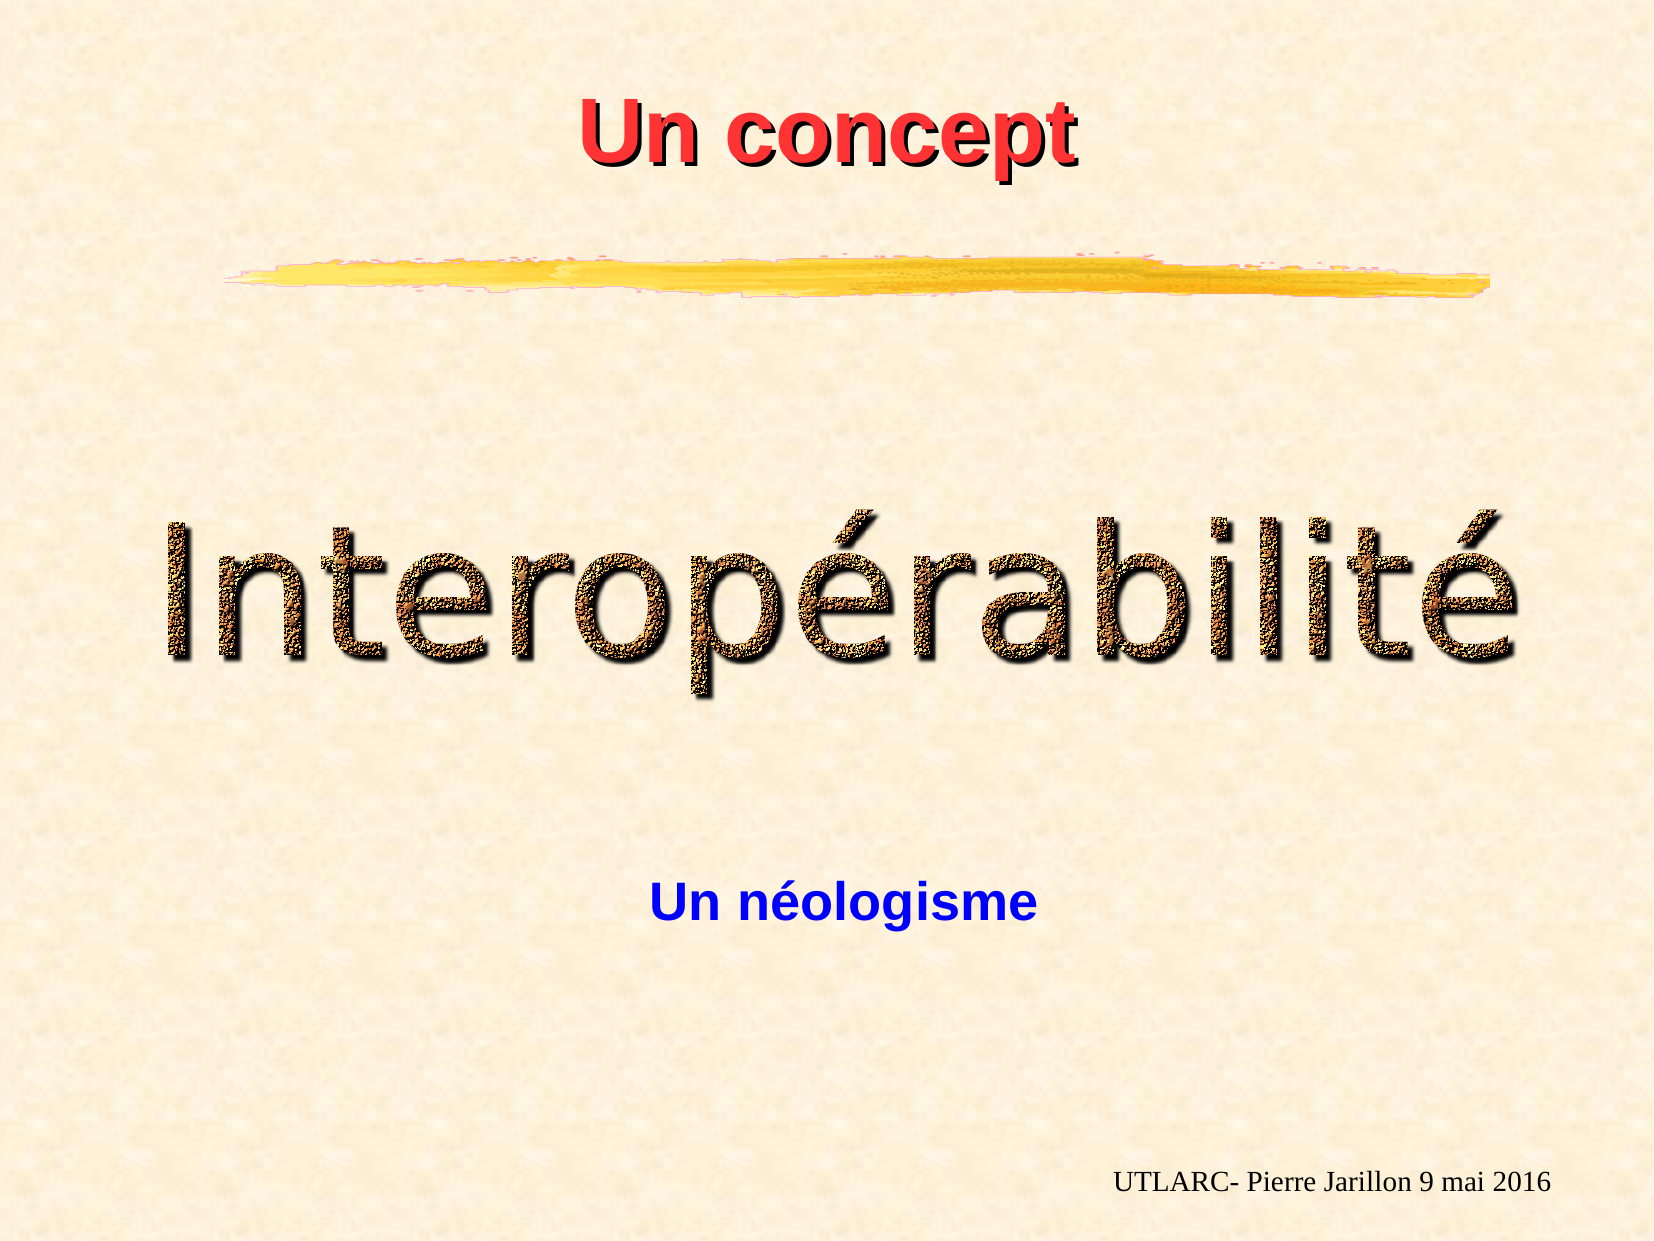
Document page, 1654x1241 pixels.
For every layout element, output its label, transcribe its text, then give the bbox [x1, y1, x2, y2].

text_box Un néologisme [342, 864, 1347, 940]
title Un concept [82, 49, 1571, 213]
picture [0, 0, 1654, 1241]
